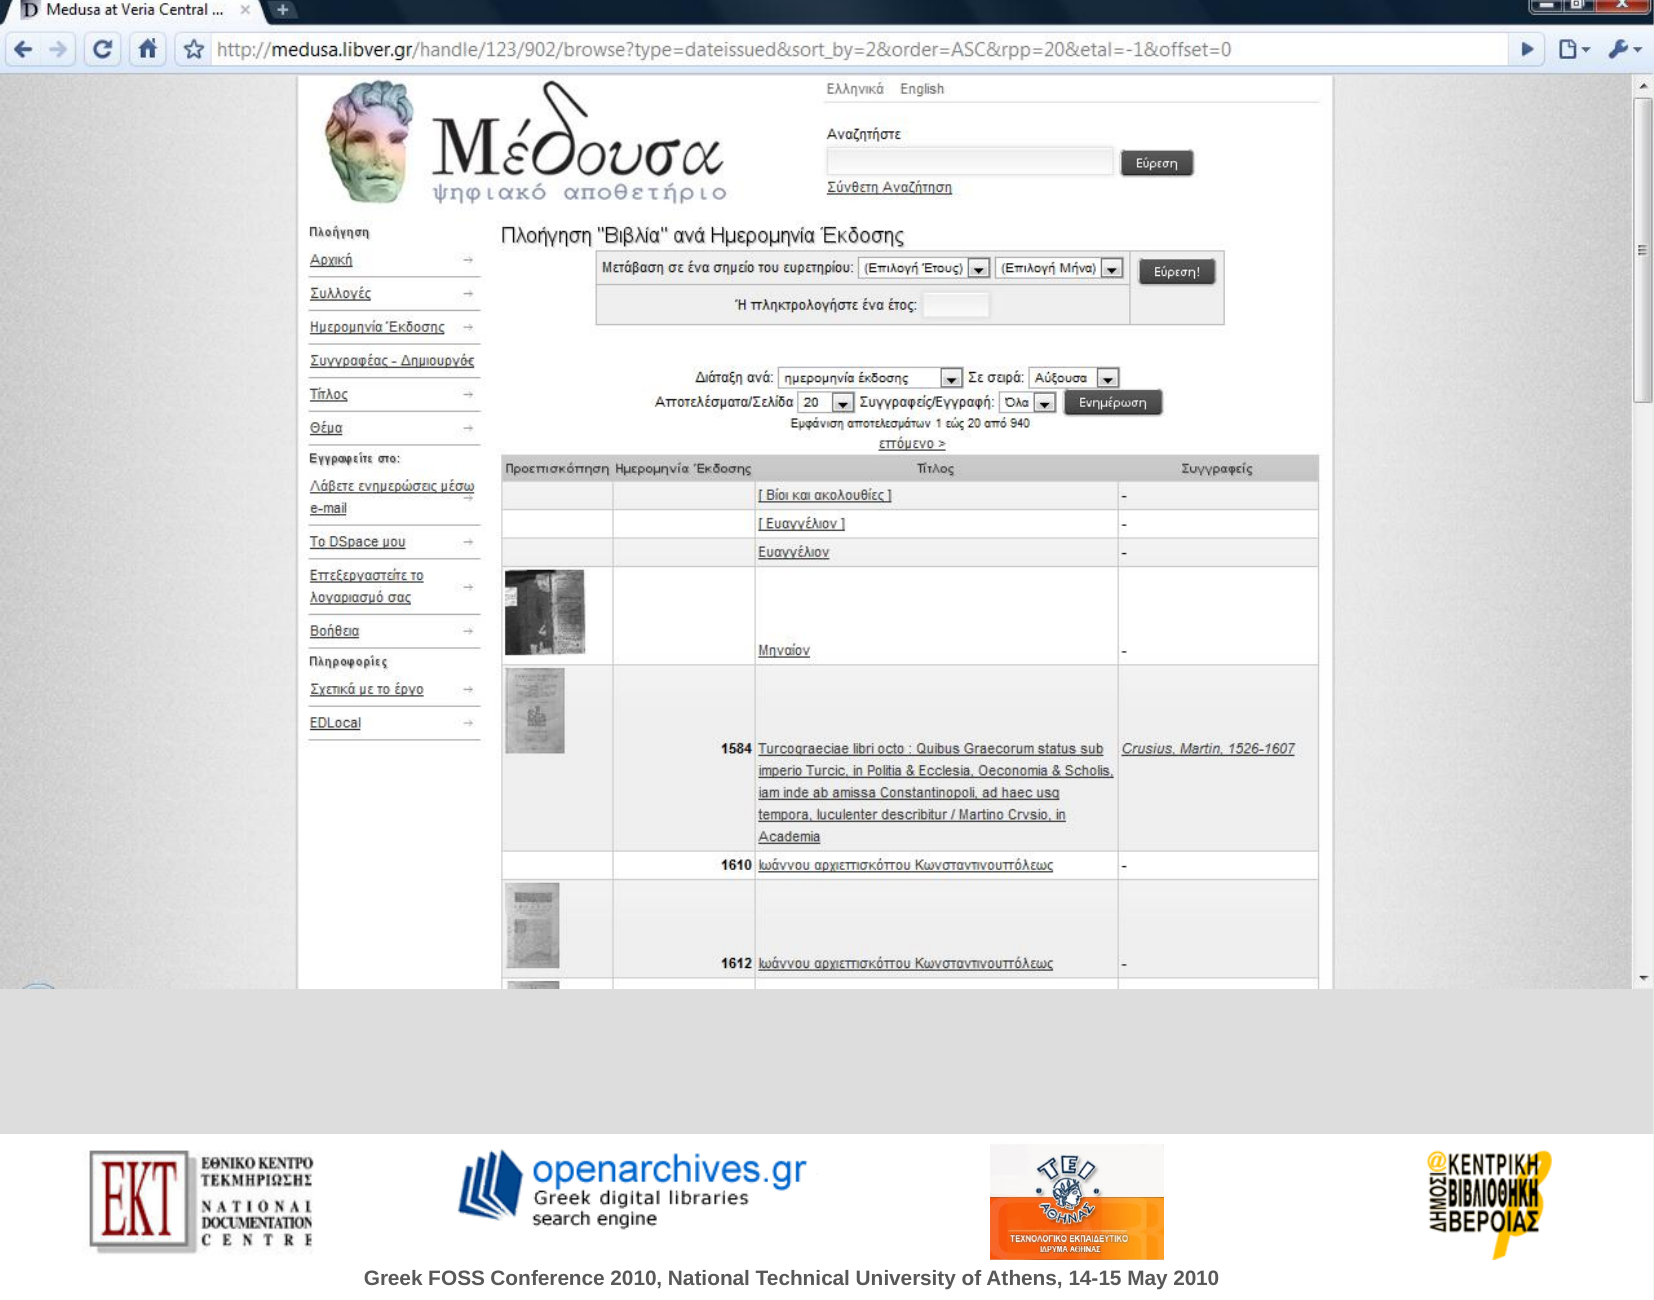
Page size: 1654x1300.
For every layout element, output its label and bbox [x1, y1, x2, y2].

picture [82, 1138, 323, 1260]
picture [0, 0, 1654, 989]
picture [451, 1142, 851, 1231]
picture [990, 1142, 1164, 1260]
picture [1424, 1136, 1648, 1260]
